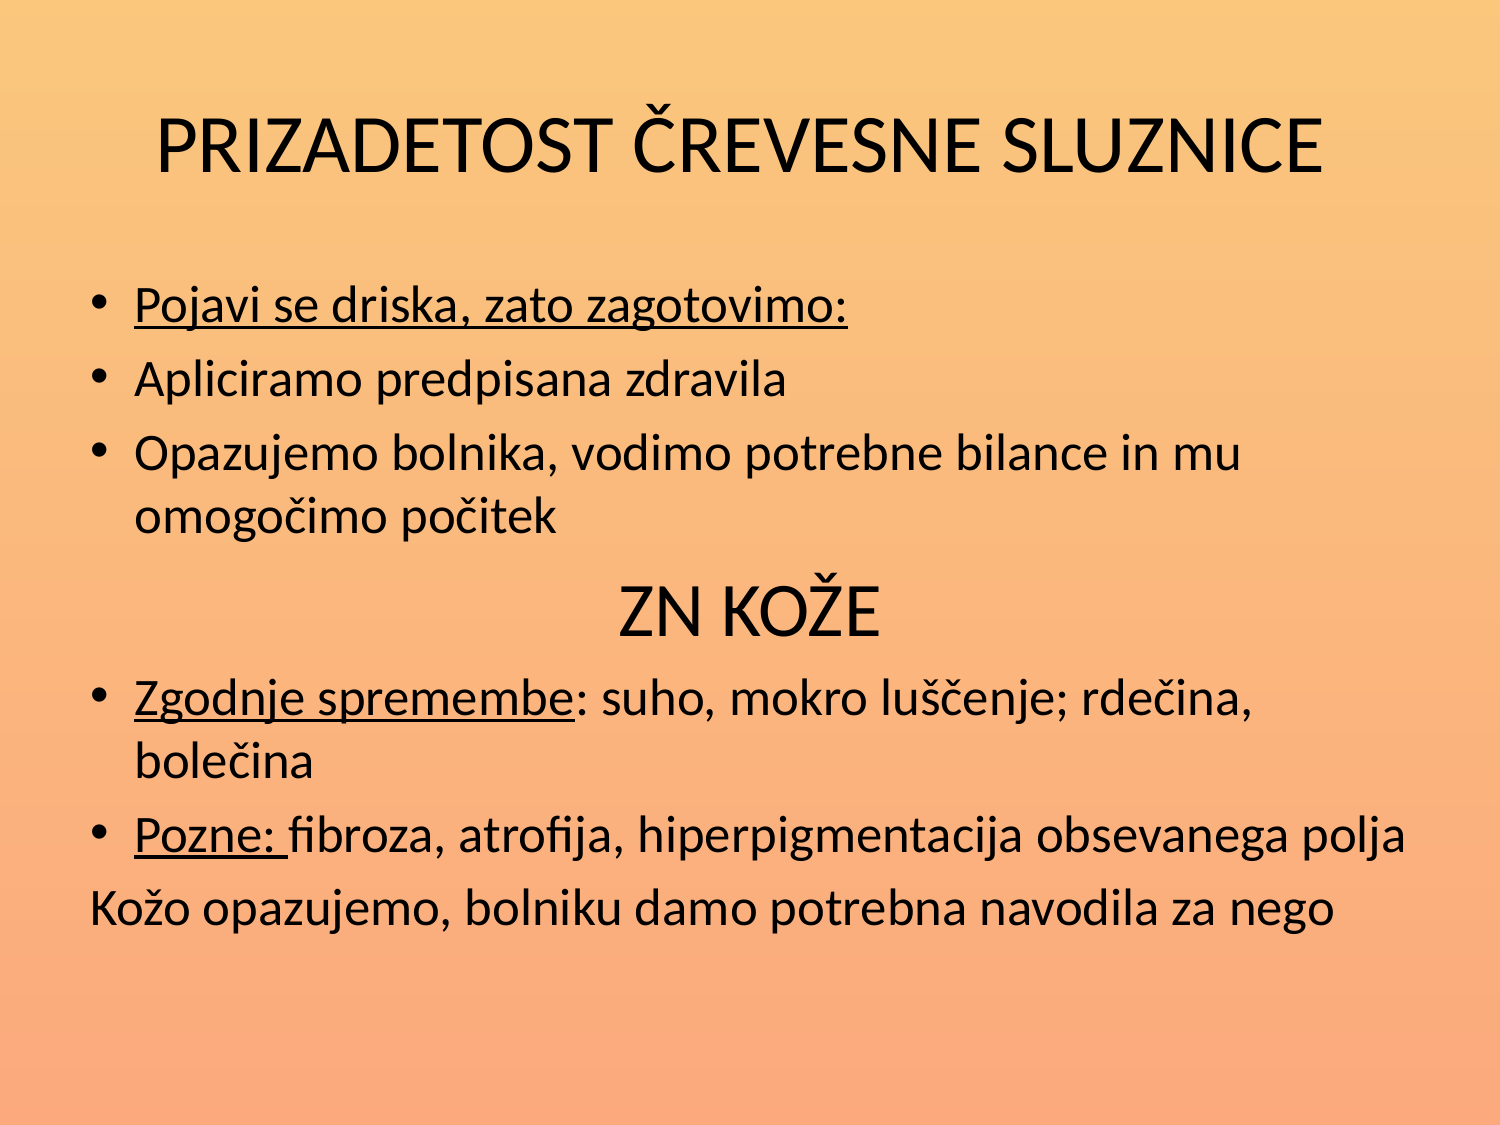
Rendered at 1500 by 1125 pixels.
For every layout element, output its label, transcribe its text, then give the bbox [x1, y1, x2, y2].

list Pojavi se driska, zato zagotovimo: Apliciramo predpisana zdravila Opazujemo bolnika, vodimo potrebne bilance in mu omogočimo počitek ZN KOŽE Zgodnje spremembe: suho, mokro luščenje; rdečina, bolečina Pozne: fibroza, atrofija, hiperpigmentacija obsevanega polja Kožo opazujemo, bolniku damo potrebna navodila za nego [75, 262, 1425, 1005]
title PRIZADETOST ČREVESNE SLUZNICE [75, 45, 1425, 233]
